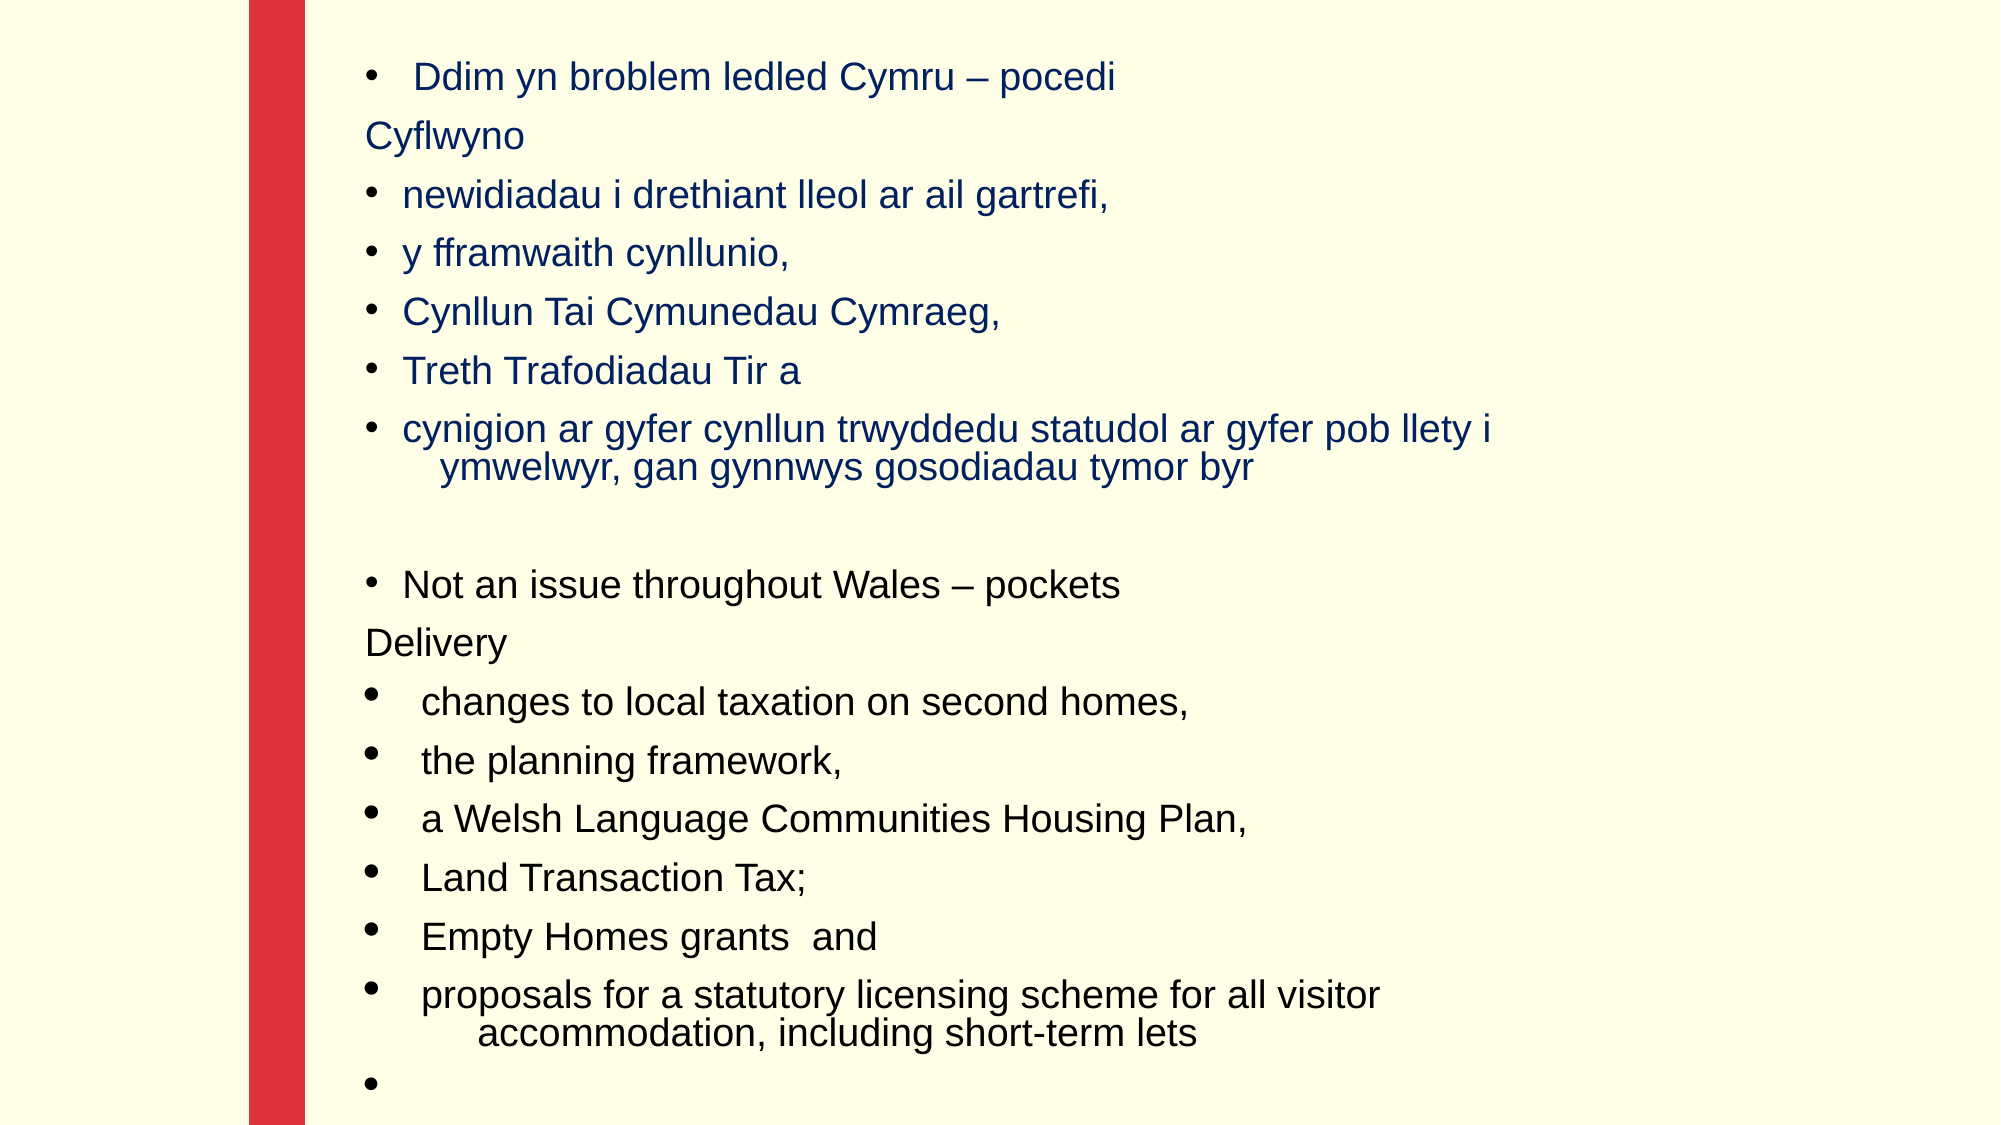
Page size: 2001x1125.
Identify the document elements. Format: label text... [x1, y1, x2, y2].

list Ddim yn broblem ledled Cymru – pocedi Cyflwyno newidiadau i drethiant lleol ar ail gartrefi, y fframwaith cynllunio, Cynllun Tai Cymunedau Cymraeg, Treth Trafodiadau Tir a cynigion ar gyfer cynllun trwyddedu statudol ar gyfer pob llety i ymwelwyr, gan gynnwys gosodiadau tymor byr Not an issue throughout Wales – pockets Delivery changes to local taxation on second homes, the planning framework, a Welsh Language Communities Housing Plan, Land Transaction Tax; Empty Homes grants and proposals for a statutory licensing scheme for all visitor accommodation, including short-term lets [349, 52, 1644, 1125]
picture [249, 0, 305, 1125]
